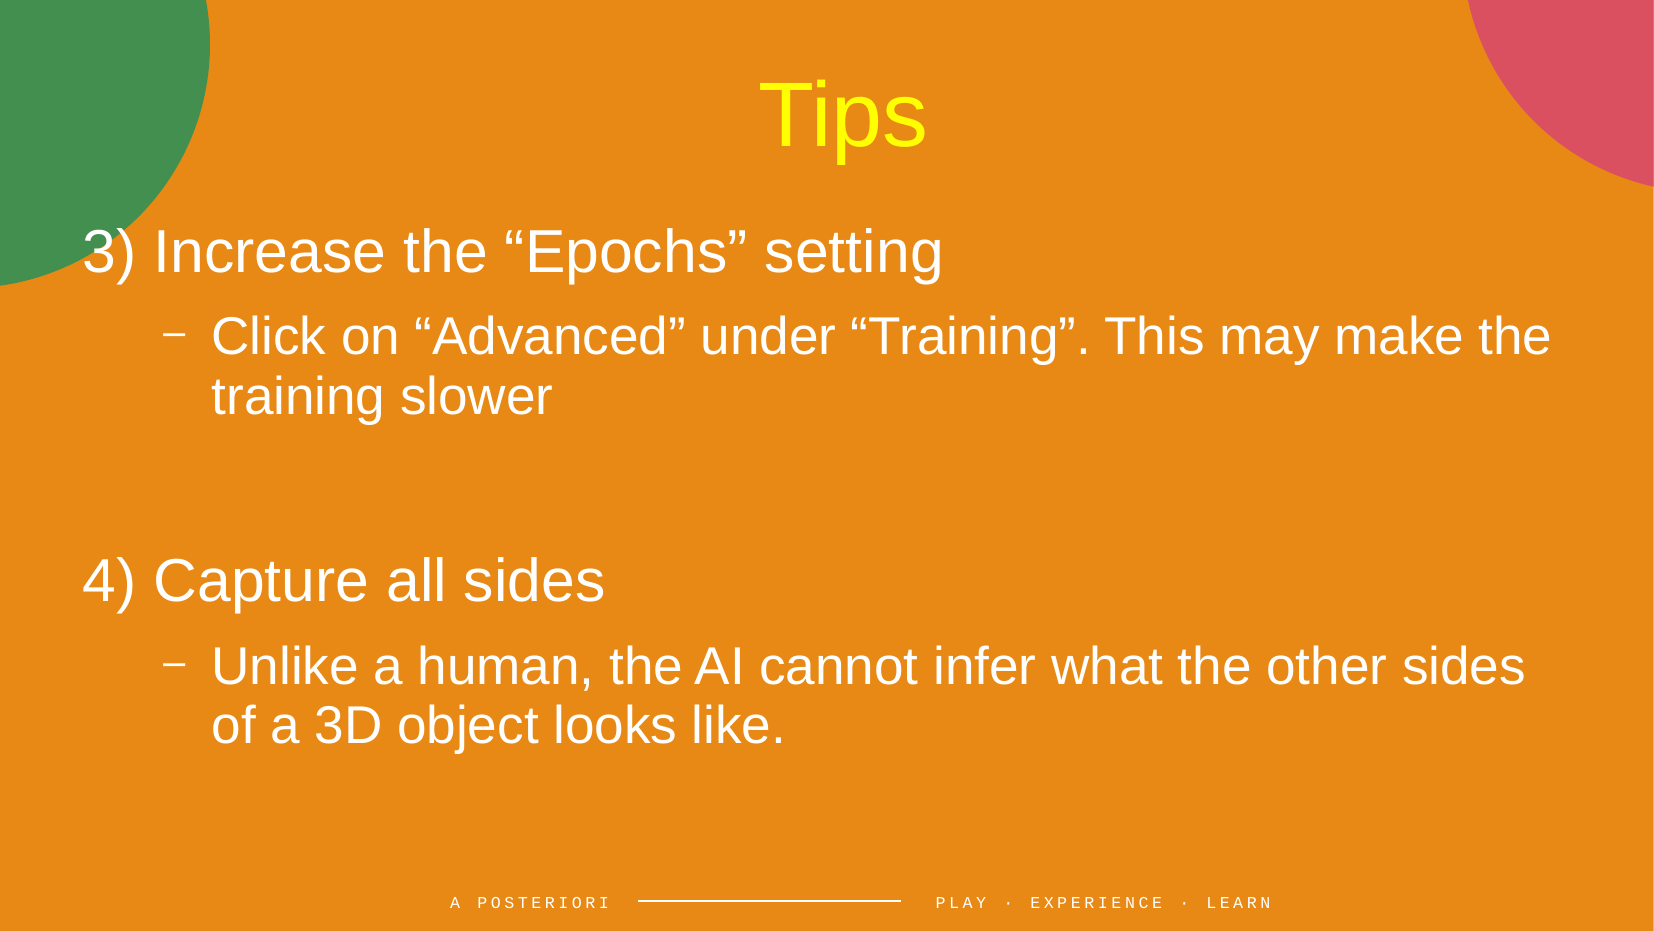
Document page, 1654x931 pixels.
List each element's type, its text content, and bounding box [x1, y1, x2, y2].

title Tips [187, 37, 1501, 193]
list 3) Increase the “Epochs” setting Click on “Advanced” under “Training”. This may make the training slower 4) Capture all sides Unlike a human, the AI cannot infer what the other sides of a 3D object looks like. [82, 217, 1571, 758]
